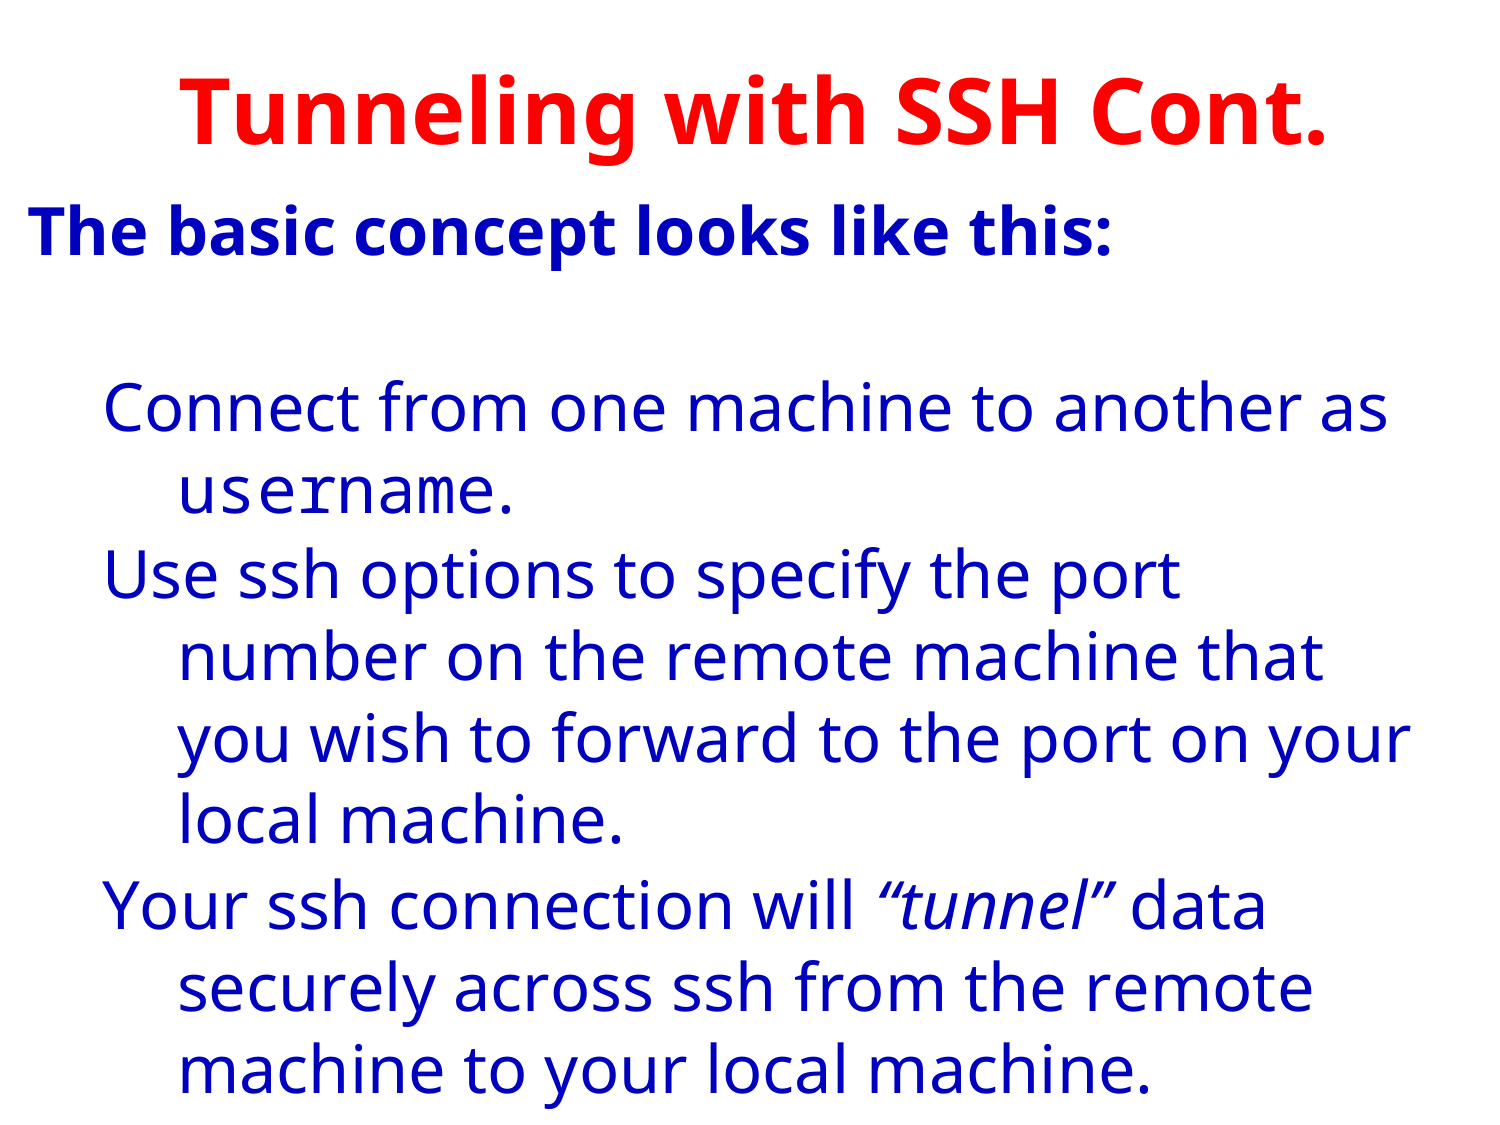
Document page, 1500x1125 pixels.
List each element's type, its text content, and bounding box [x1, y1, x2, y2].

text_box [82, 929, 1302, 1042]
title Tunneling with SSH Cont. [191, 46, 1341, 165]
list The basic concept looks like this: Connect from one machine to another as username. Use ssh options to specify the port number on the remote machine that you wish to forward to the port on your local machine. Your ssh connection will “tunnel” data securely across ssh from the remote machine to your local machine. There are several options to be aware of. [27, 193, 1450, 1125]
